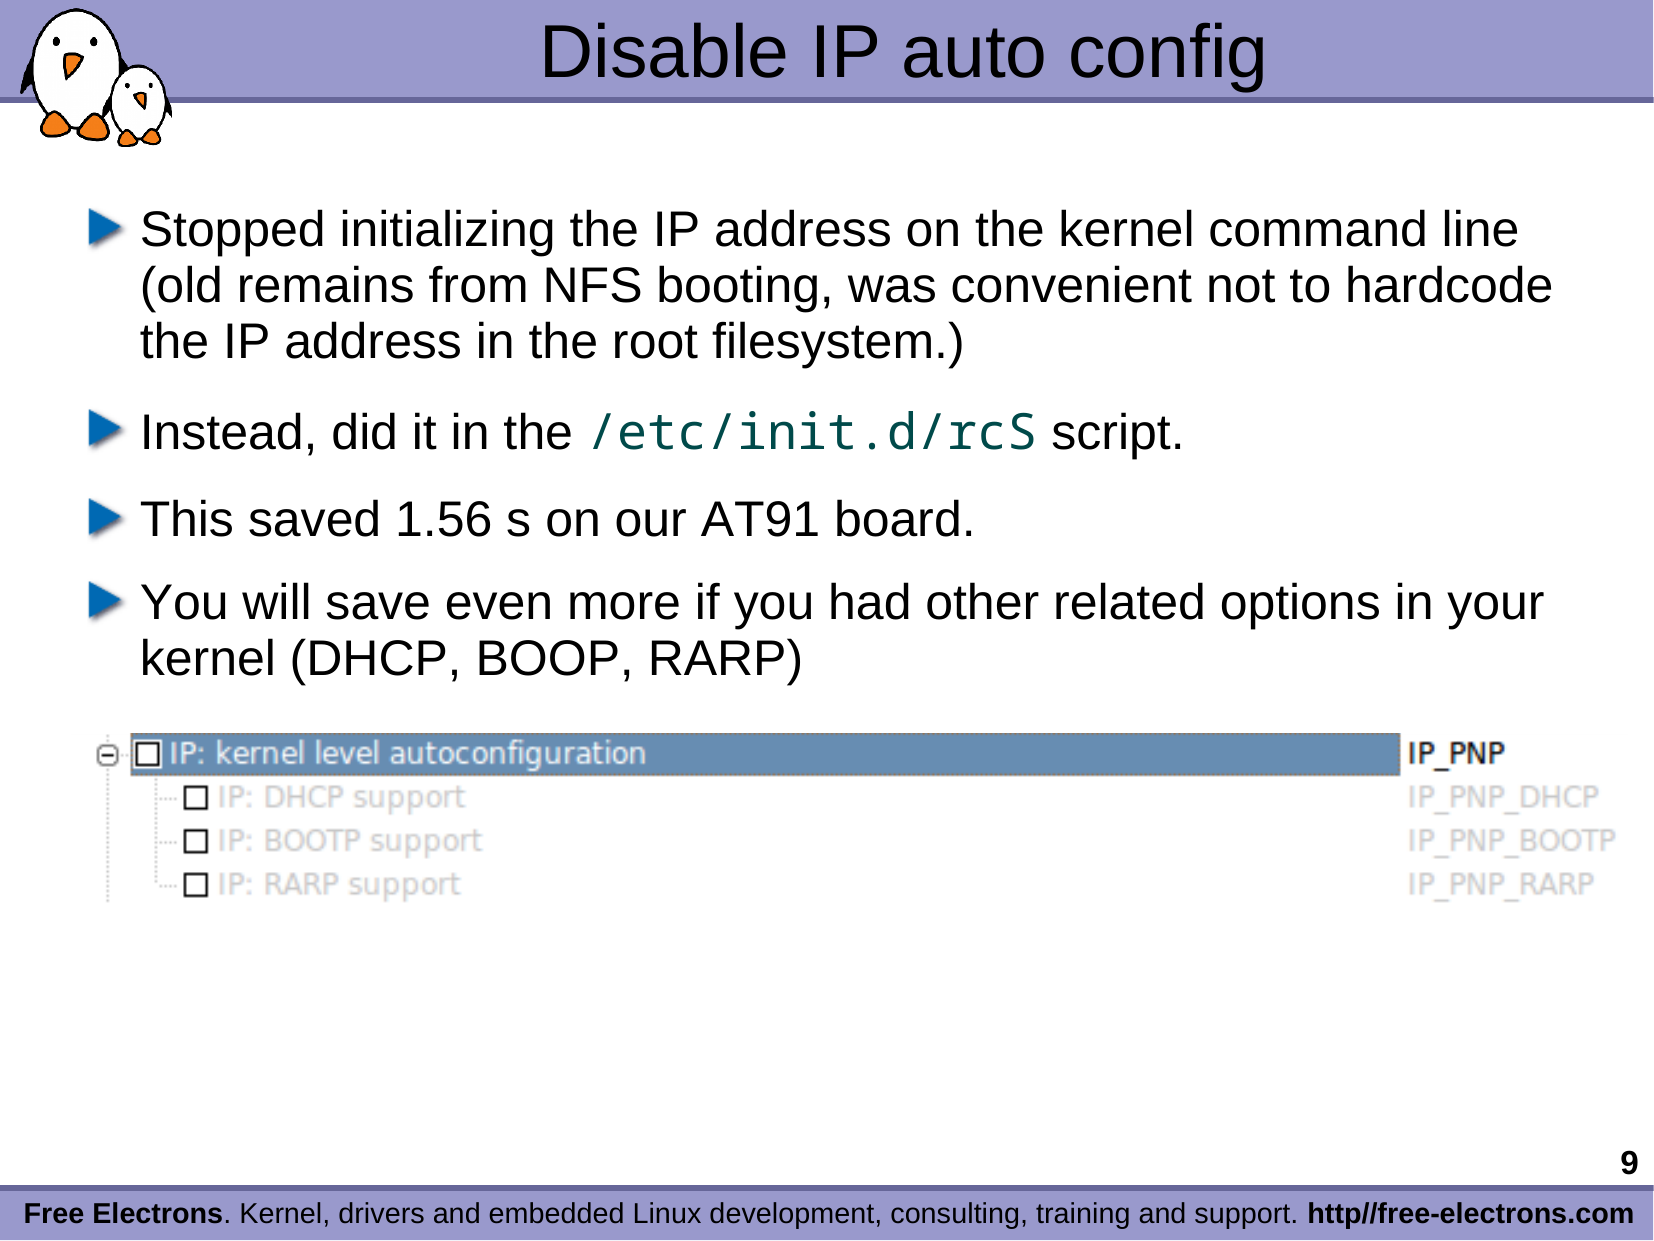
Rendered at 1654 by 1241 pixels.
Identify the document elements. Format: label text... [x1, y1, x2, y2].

picture [71, 733, 1628, 905]
picture [20, 8, 172, 147]
title Disable IP auto config [178, 4, 1631, 98]
list Stopped initializing the IP address on the kernel command line (old remains from NFS booting, was convenient not to hardcode the IP address in the root filesystem.) Instead, did it in the /etc/init.d/rcS script. This saved 1.56 s on our AT91 board. You will save even more if you had other related options in your kernel (DHCP, BOOP, RARP) [68, 201, 1592, 1118]
